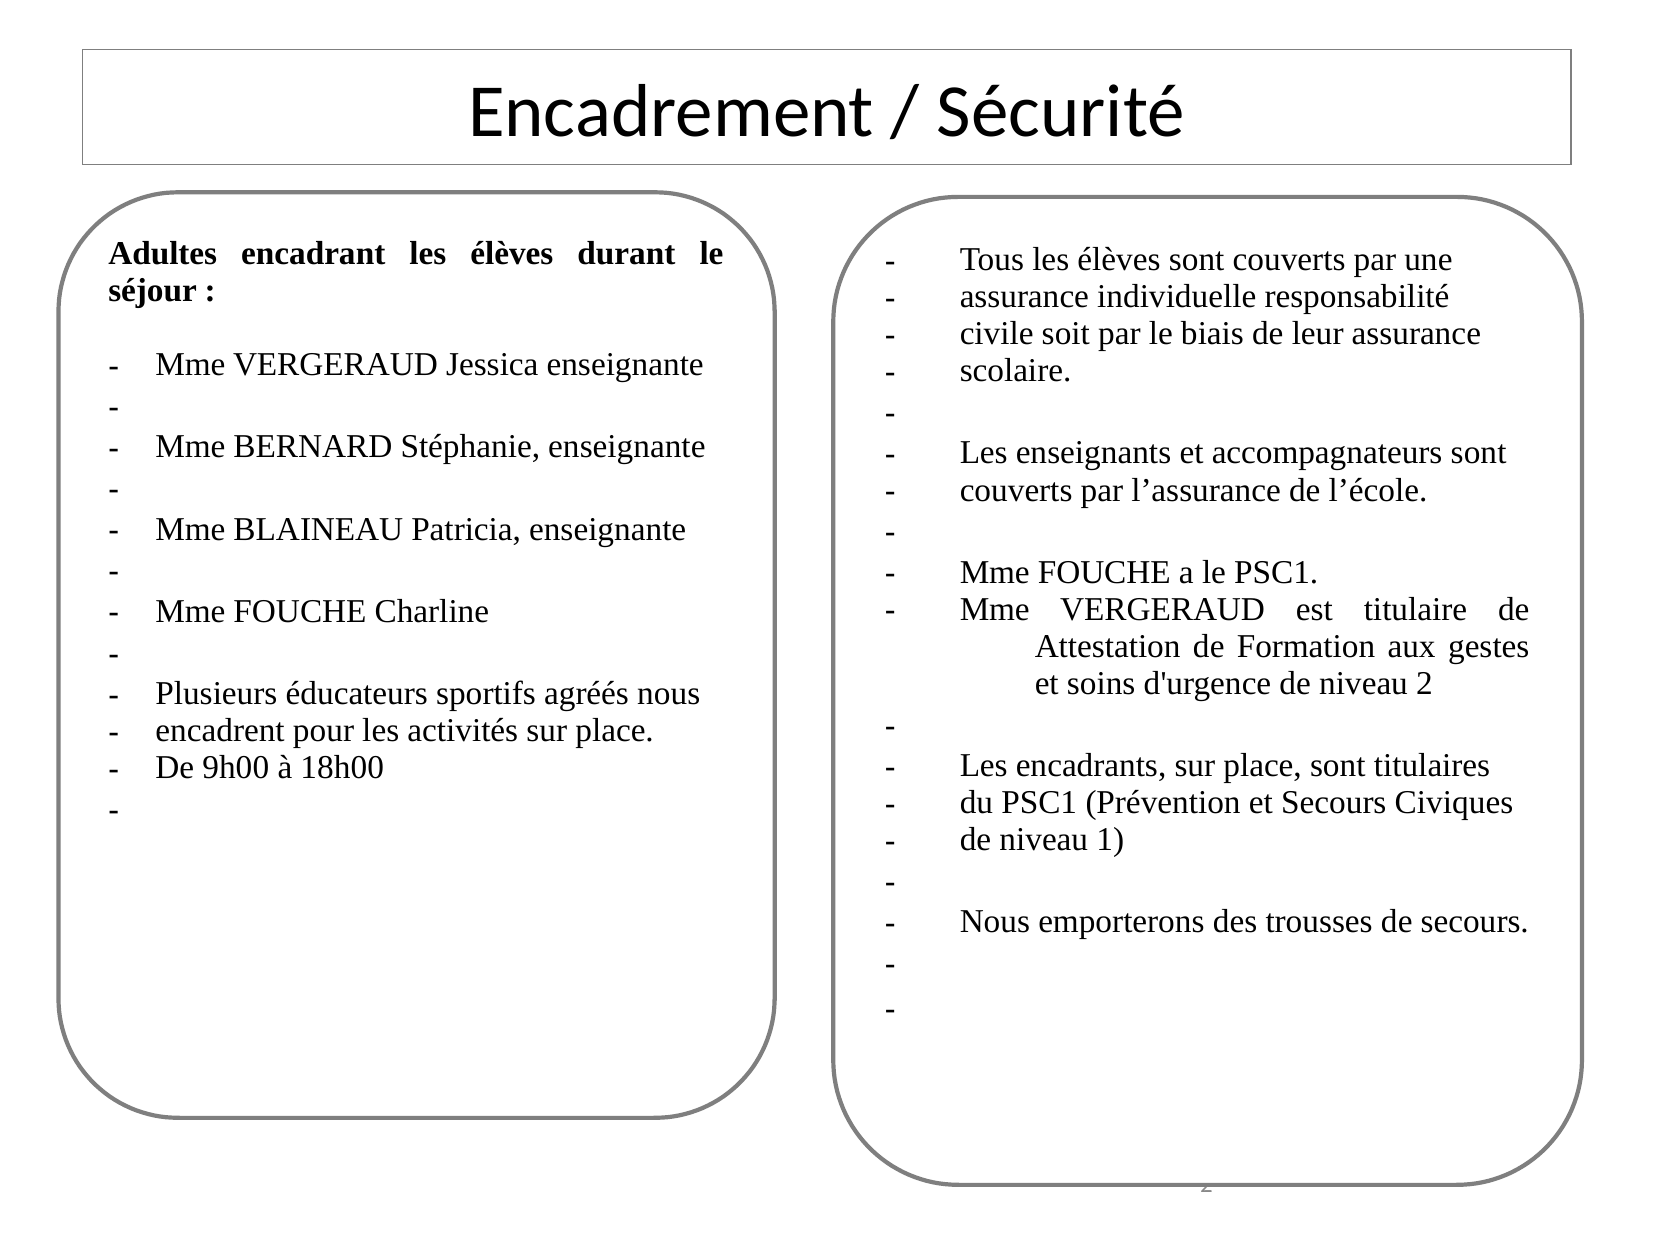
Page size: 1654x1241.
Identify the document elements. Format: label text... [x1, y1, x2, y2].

text_box Adultes encadrant les élèves durant le séjour : Mme VERGERAUD Jessica enseignante Mme BERNARD Stéphanie, enseignante Mme BLAINEAU Patricia, enseignante Mme FOUCHE Charline Plusieurs éducateurs sportifs agréés nous encadrent pour les activités sur place. De 9h00 à 18h00 [58, 192, 775, 1118]
title Encadrement / Sécurité [82, 49, 1571, 165]
text_box Tous les élèves sont couverts par une assurance individuelle responsabilité civile soit par le biais de leur assurance scolaire. Les enseignants et accompagnateurs sont couverts par l’assurance de l’école. Mme FOUCHE a le PSC1. Mme VERGERAUD est titulaire de Attestation de Formation aux gestes et soins d'urgence de niveau 2 Les encadrants, sur place, sont titulaires du PSC1 (Prévention et Secours Civiques de niveau 1) Nous emporterons des trousses de secours. [833, 196, 1583, 1185]
text_box [1185, 1149, 1571, 1216]
